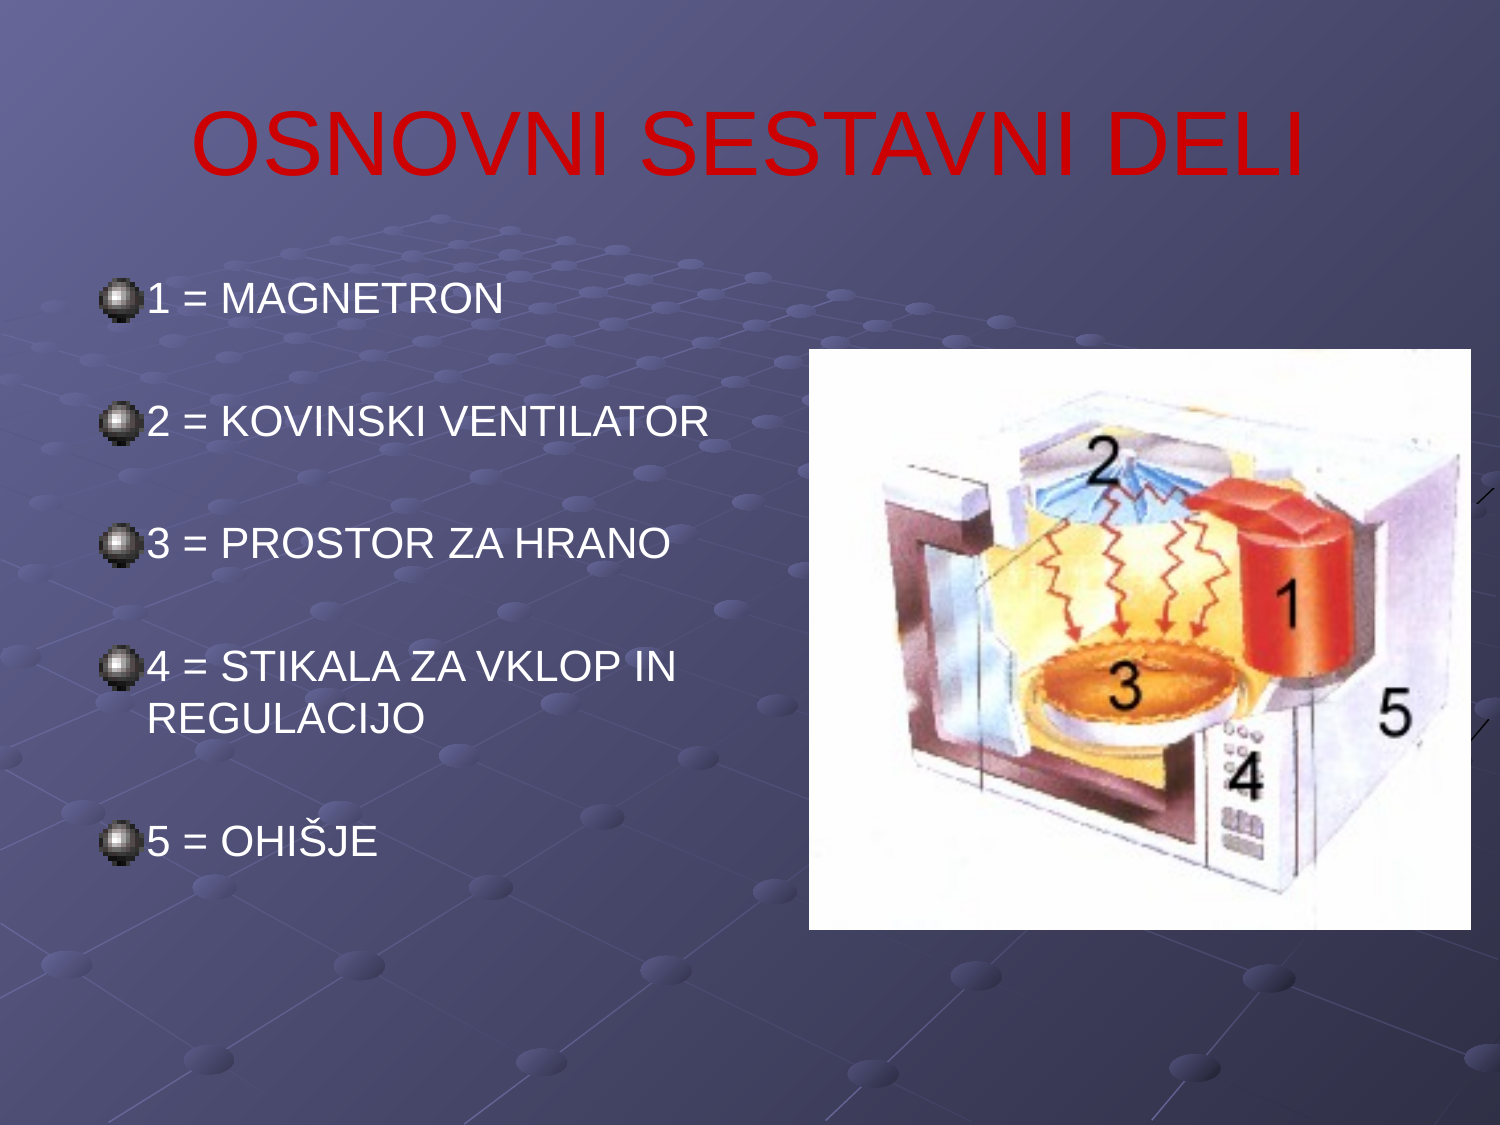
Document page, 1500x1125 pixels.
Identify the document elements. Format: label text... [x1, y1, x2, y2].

list 1 = MAGNETRON 2 = KOVINSKI VENTILATOR 3 = PROSTOR ZA HRANO 4 = STIKALA ZA VKLOP IN REGULACIJO 5 = OHIŠJE [75, 262, 750, 1024]
title OSNOVNI SESTAVNI DELI [75, 45, 1425, 233]
picture [809, 349, 1471, 930]
